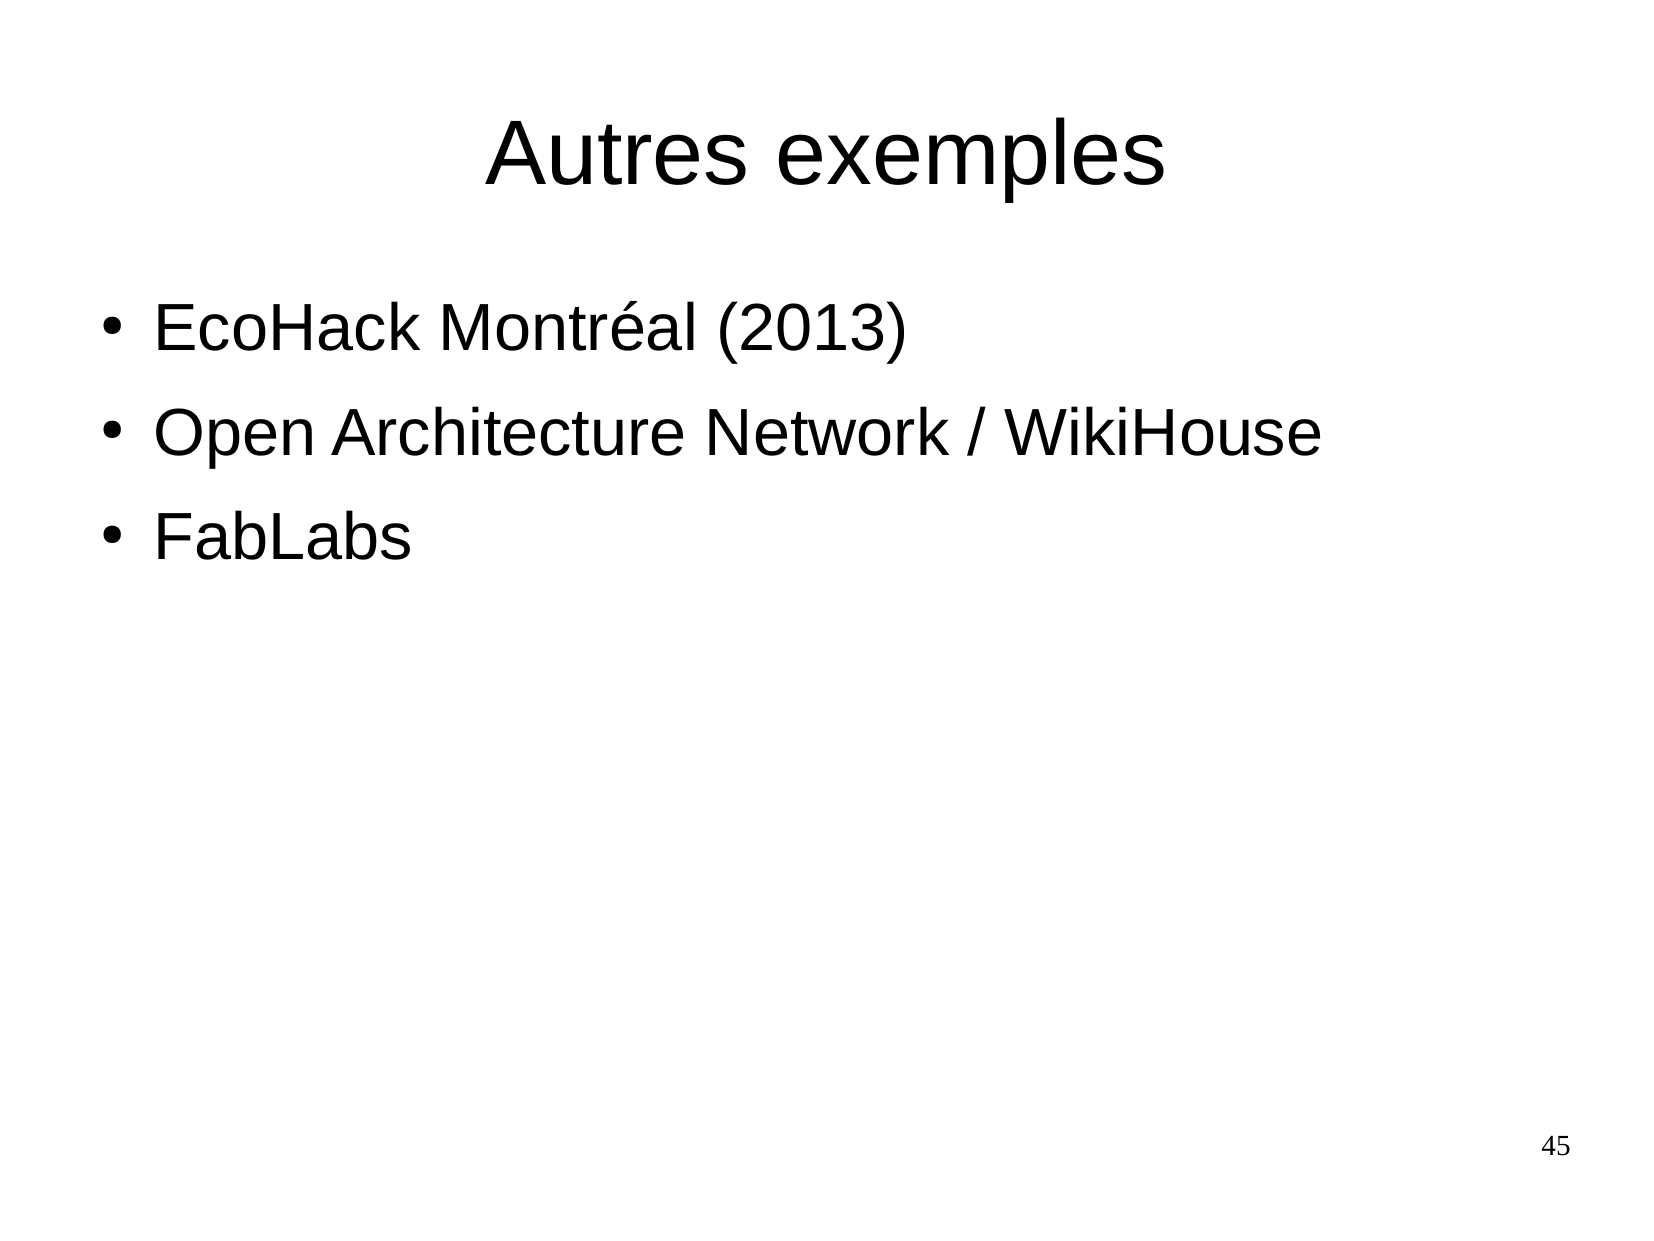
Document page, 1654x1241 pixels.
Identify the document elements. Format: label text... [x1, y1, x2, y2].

list EcoHack Montréal (2013) Open Architecture Network / WikiHouse FabLabs [82, 290, 1538, 1010]
title Autres exemples [82, 49, 1571, 257]
